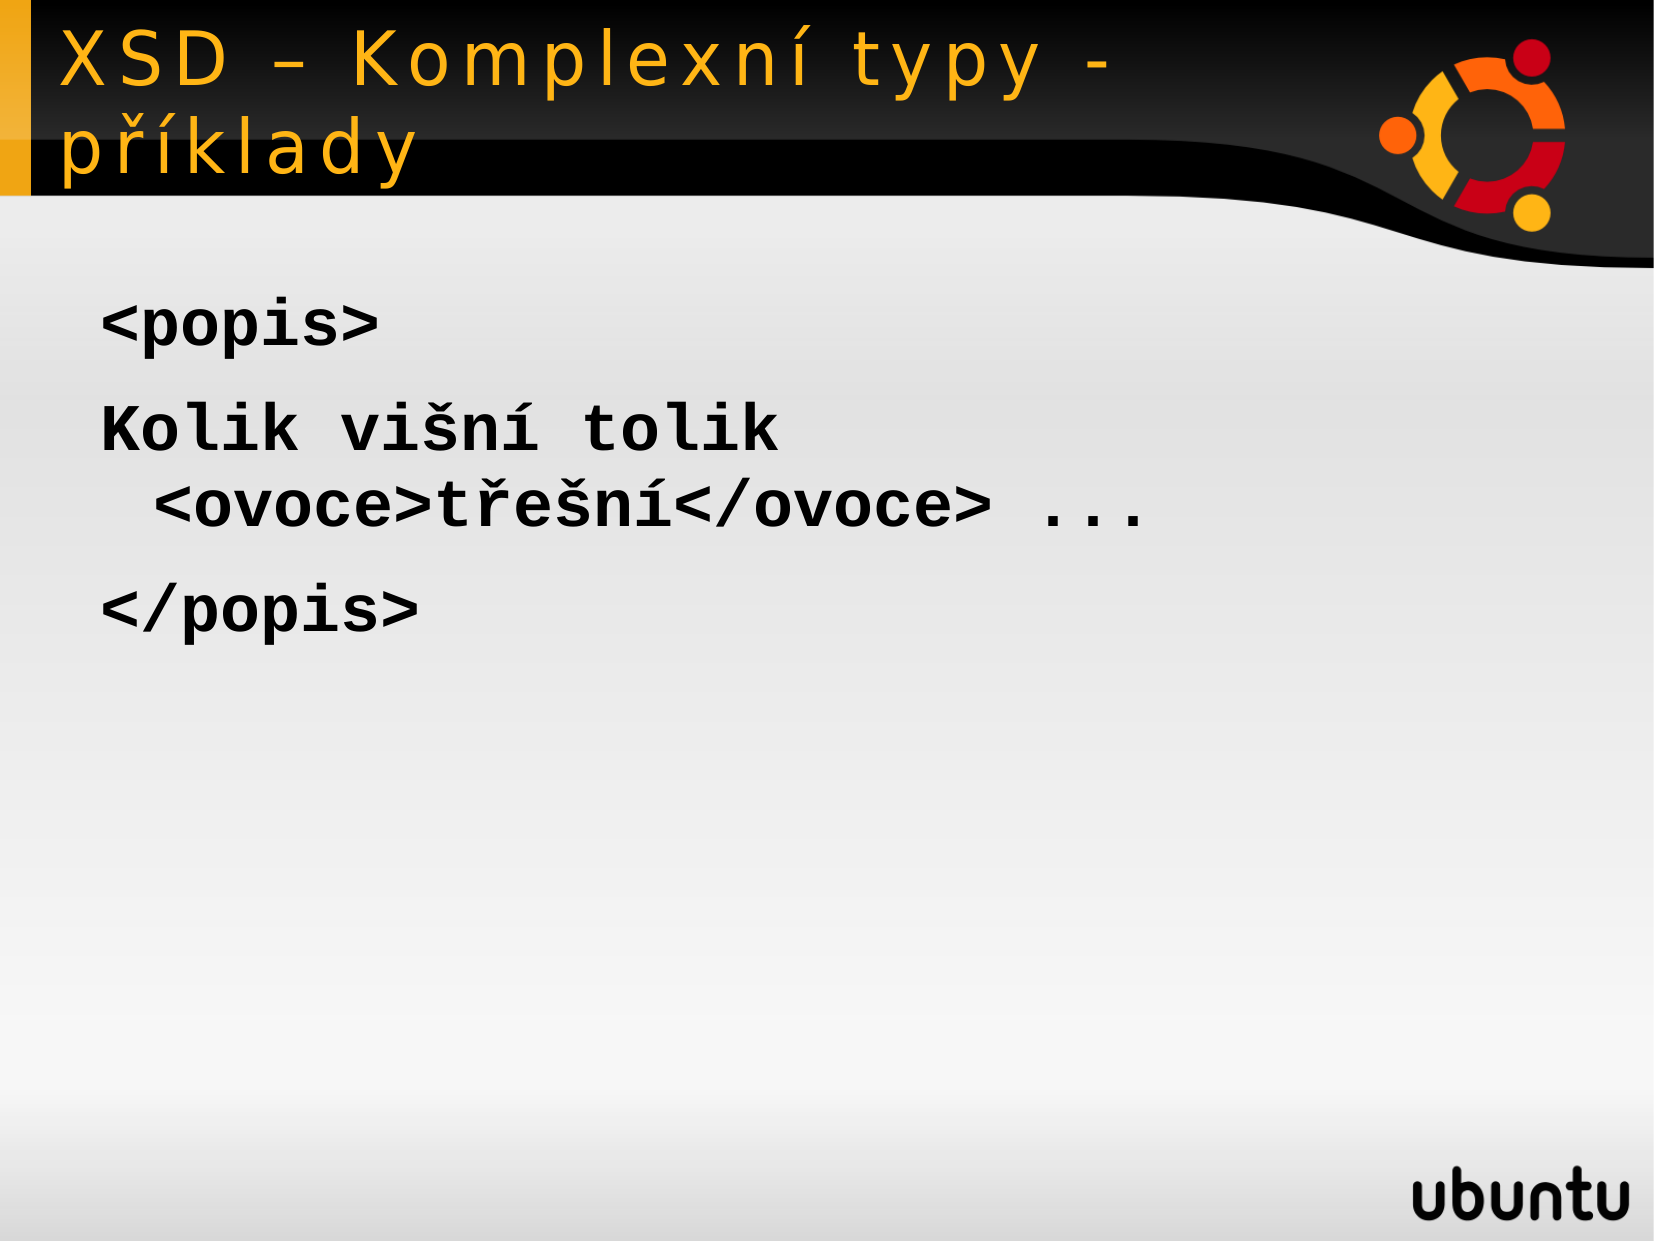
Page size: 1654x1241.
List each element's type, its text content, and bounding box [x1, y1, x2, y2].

picture [0, 0, 1654, 1241]
title XSD – Komplexní typy - příklady [59, 16, 1270, 191]
list <popis> Kolik višní tolik <ovoce>třešní</ovoce> ... </popis> [82, 290, 1571, 1109]
